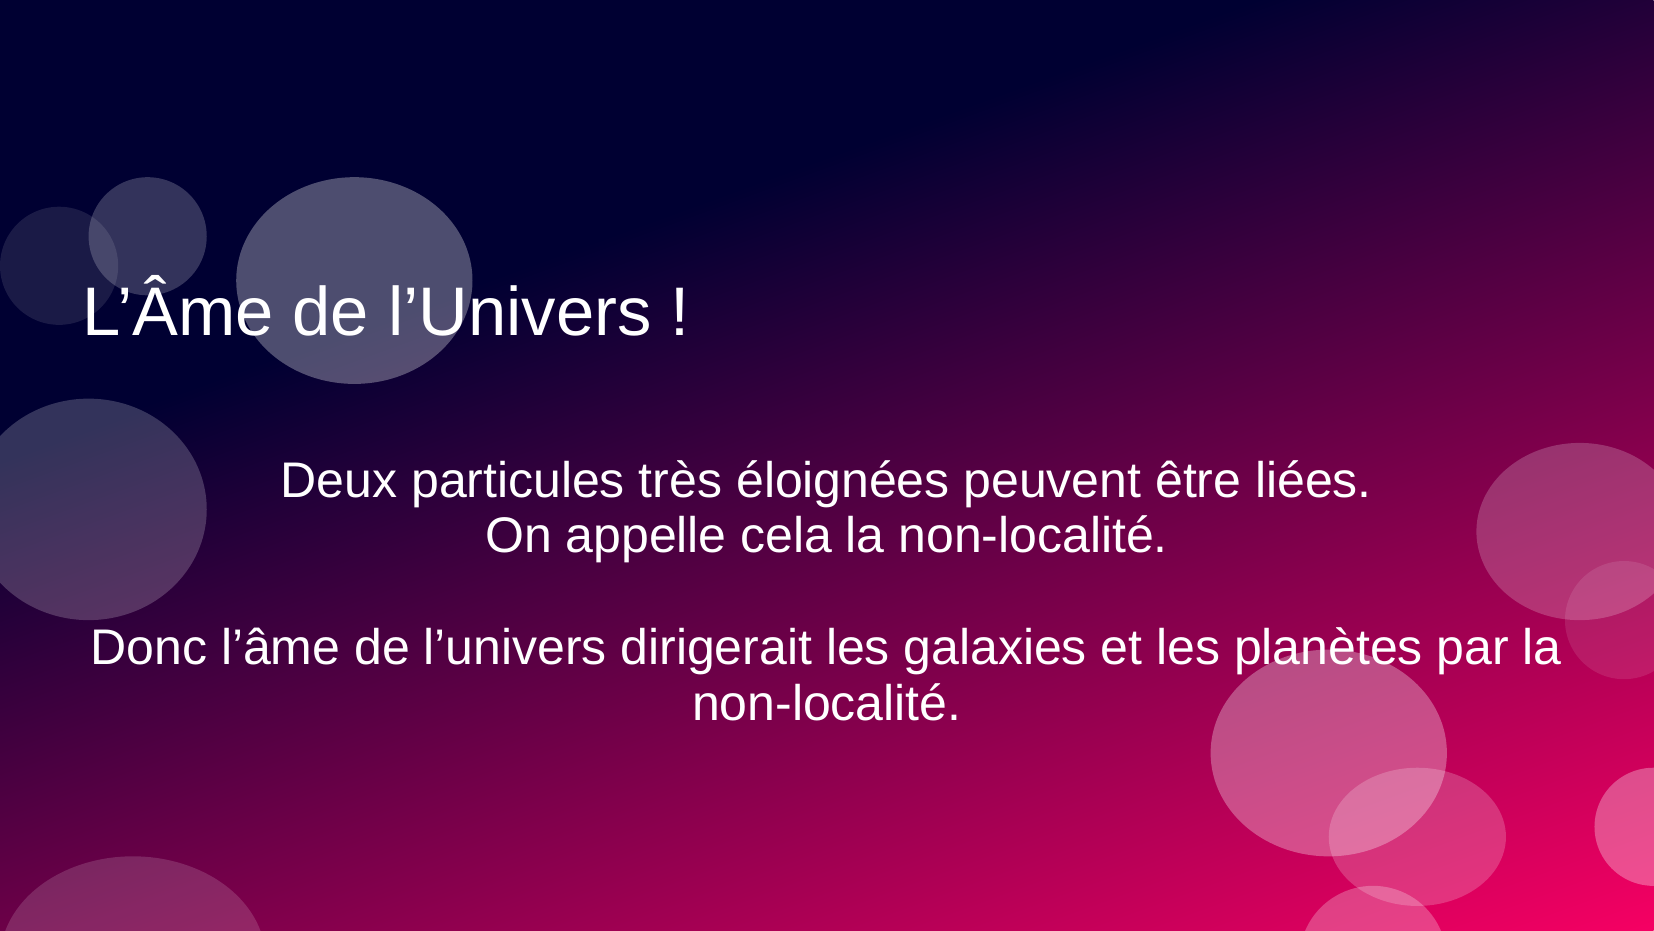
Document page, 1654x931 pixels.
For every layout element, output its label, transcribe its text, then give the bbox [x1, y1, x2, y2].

subtitle Deux particules très éloignées peuvent être liées. On appelle cela la non-localité. Donc l’âme de l’univers dirigerait les galaxies et les planètes par la non-localité. [82, 425, 1571, 758]
title L’Âme de l’Univers ! [82, 234, 1571, 390]
